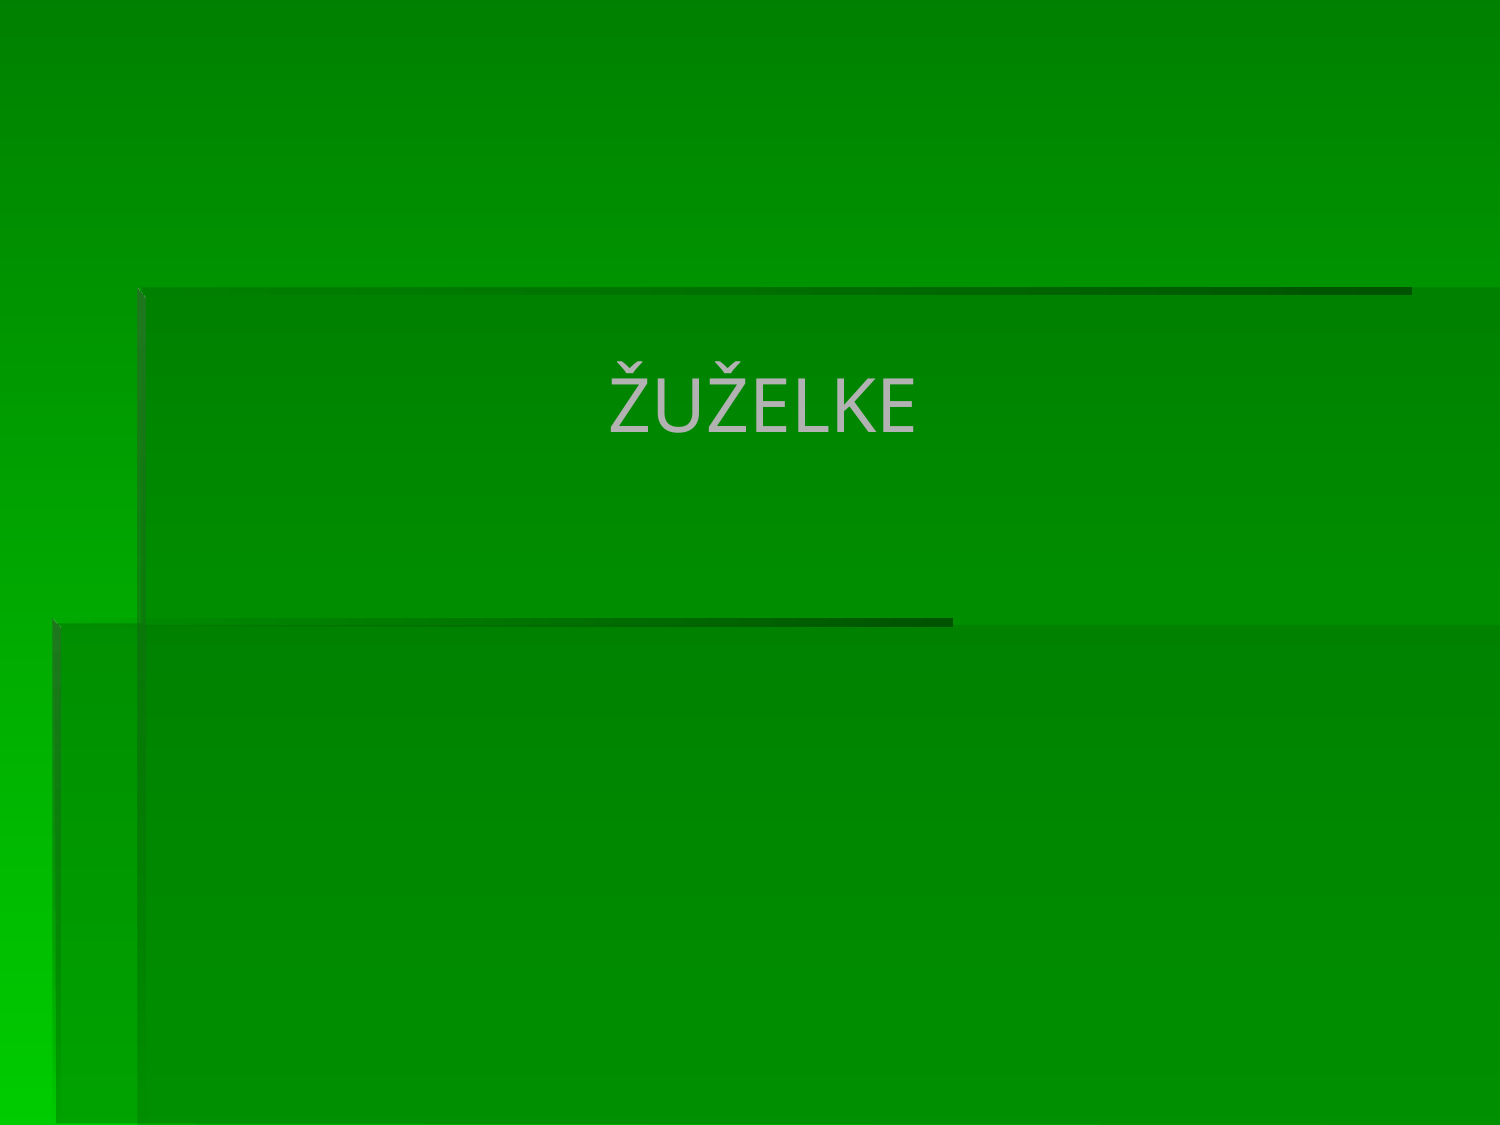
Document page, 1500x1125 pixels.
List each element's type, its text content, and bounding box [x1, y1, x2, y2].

text_box ŽUŽELKE [560, 349, 967, 504]
